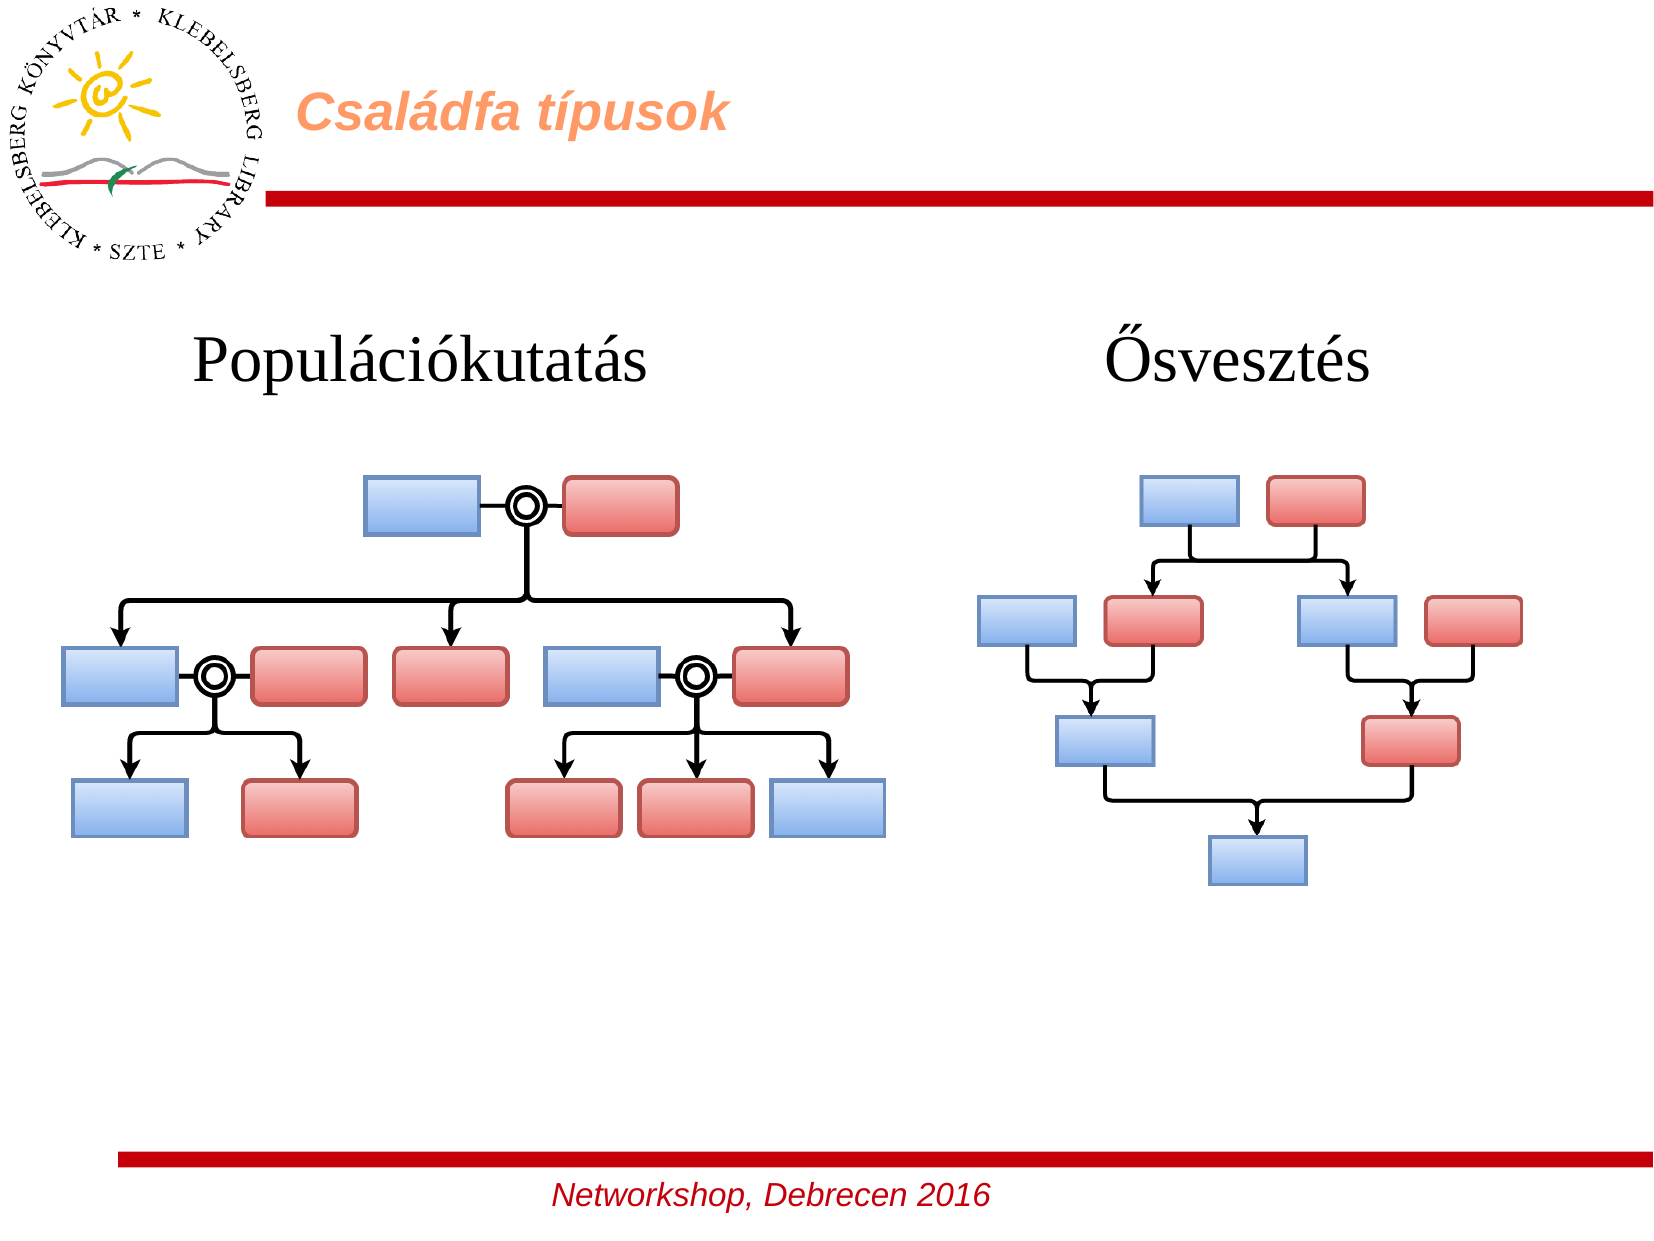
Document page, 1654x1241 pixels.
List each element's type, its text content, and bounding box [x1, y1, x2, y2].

list Populációkutatás [121, 322, 824, 443]
title Családfa típusok [295, 46, 1534, 178]
picture [974, 472, 1523, 886]
picture [0, 0, 266, 267]
list Ősvesztés [1033, 322, 1589, 443]
picture [58, 472, 886, 838]
